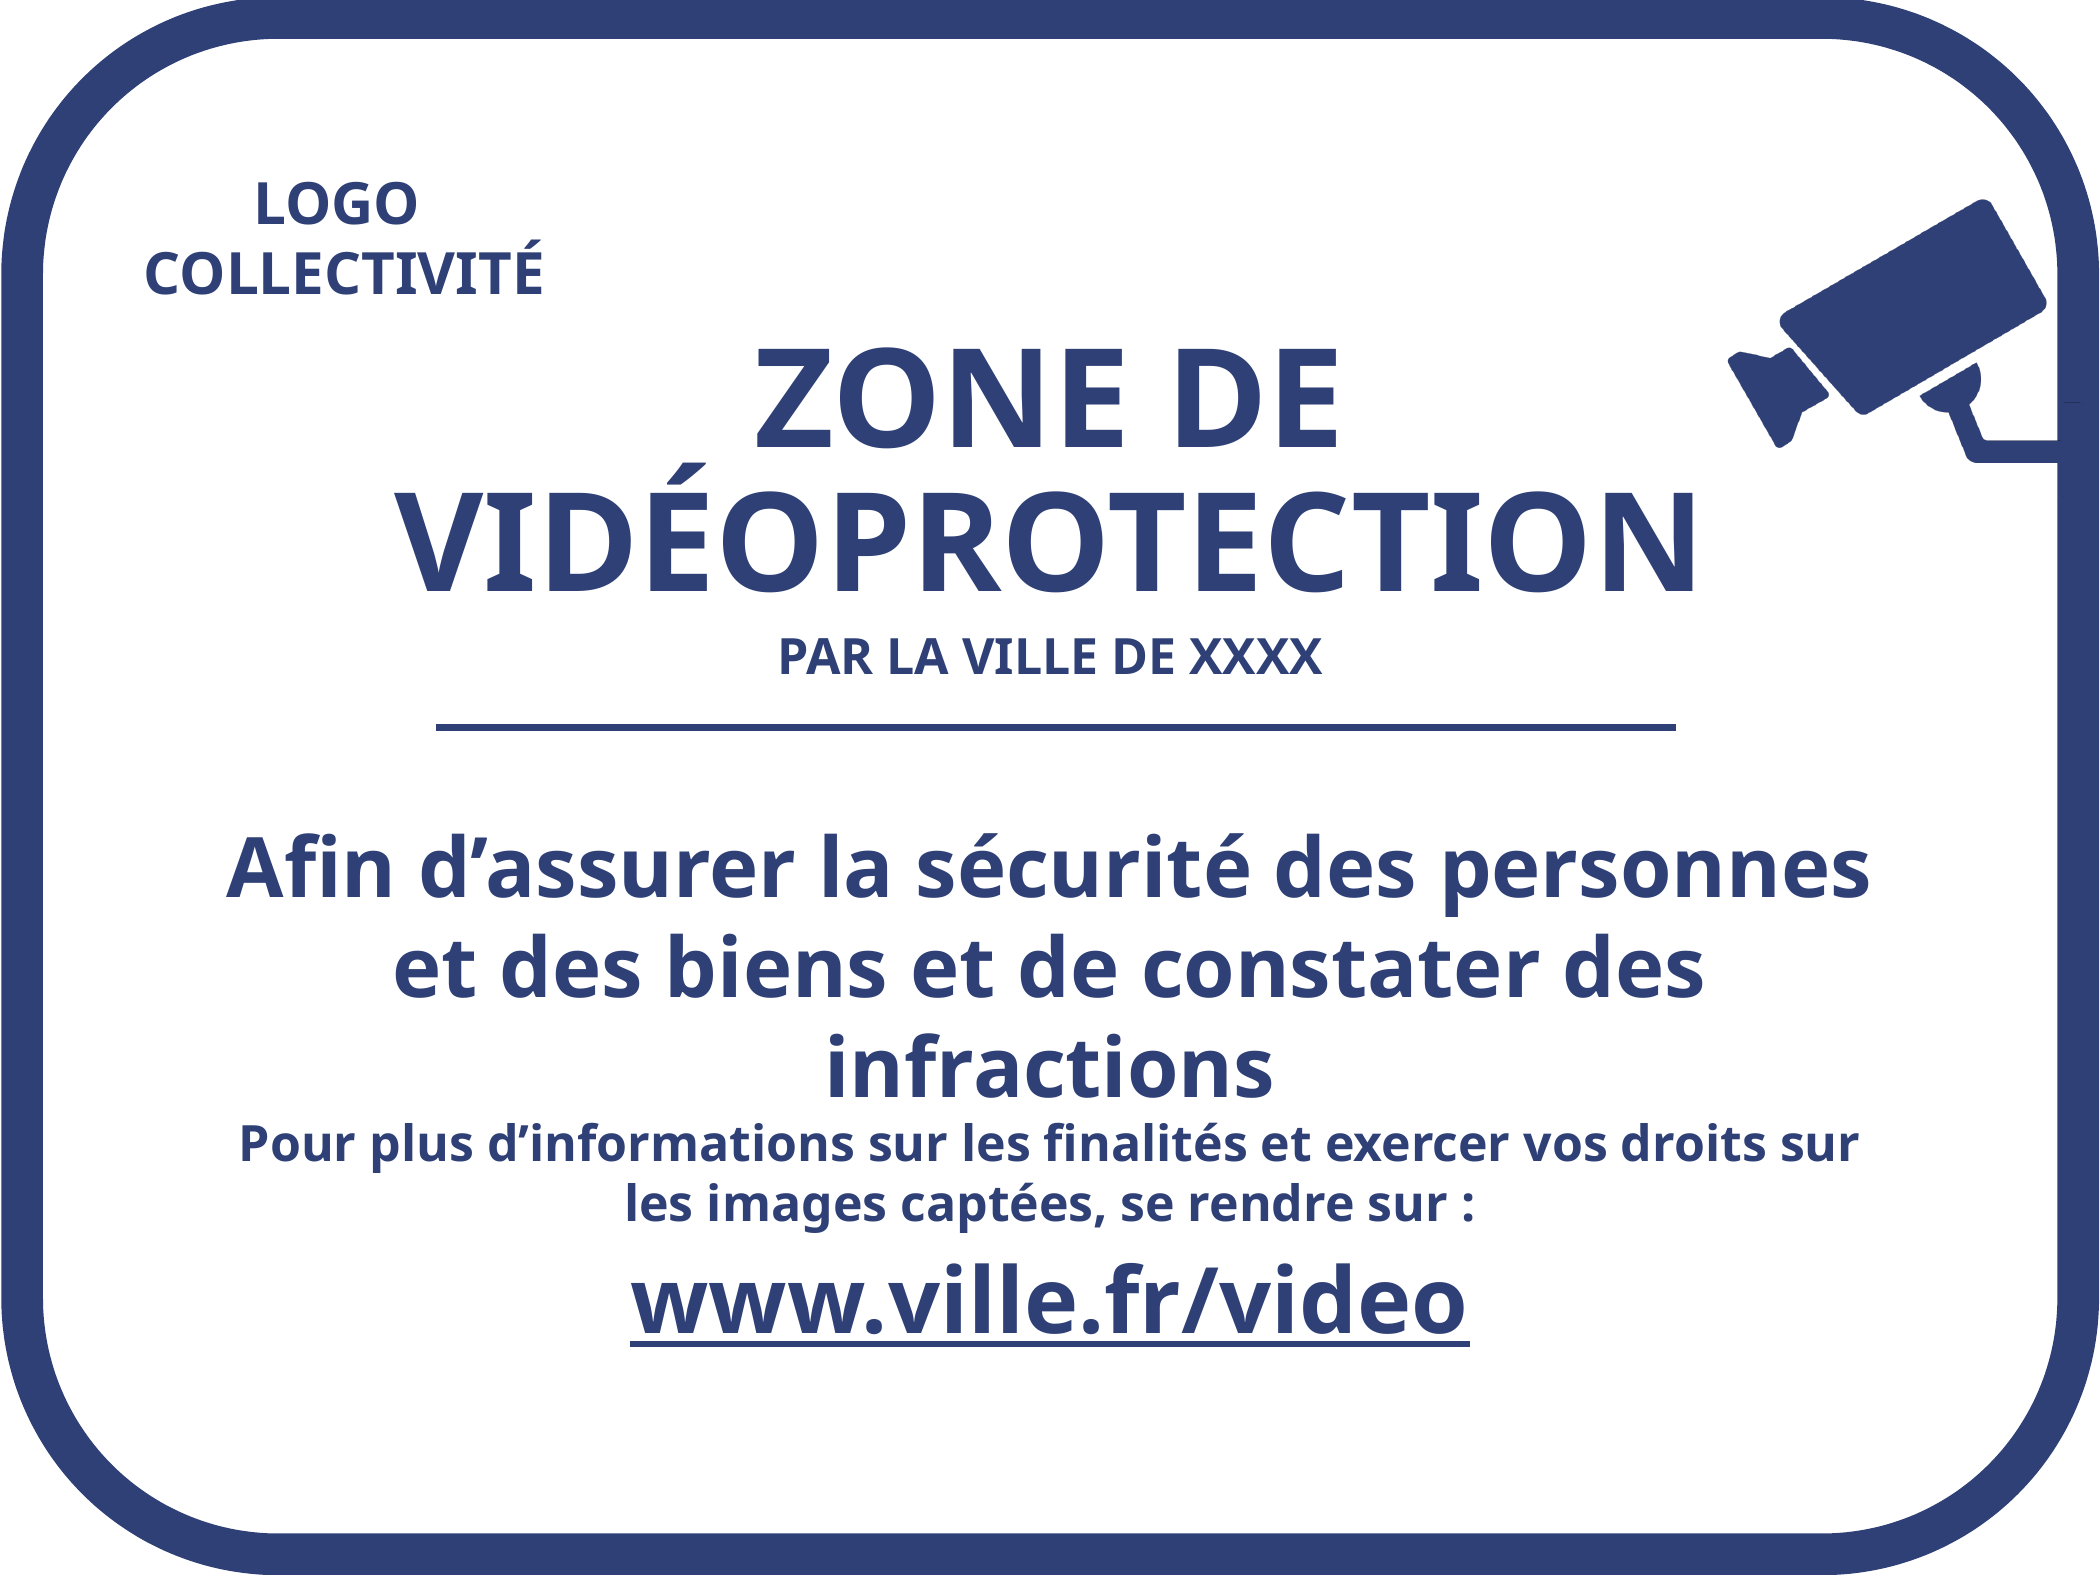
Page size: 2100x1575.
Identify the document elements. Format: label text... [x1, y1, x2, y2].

text_box LOGO COLLECTIVITÉ [122, 158, 566, 313]
text_box www.ville.fr/video [524, 1234, 1576, 1362]
text_box Afin d’assurer la sécurité des personnes et des biens et de constater des infractions [185, 807, 1915, 1025]
text_box VIDÉOPROTECTION [379, 447, 1721, 627]
text_box ZONE DE [333, 302, 1727, 485]
picture [1727, 194, 2083, 497]
text_box Pour plus d’informations sur les finalités et exercer vos droits sur les images captées, se rendre sur : [218, 1104, 1882, 1241]
text_box PAR LA VILLE DE XXXX [762, 618, 1338, 693]
